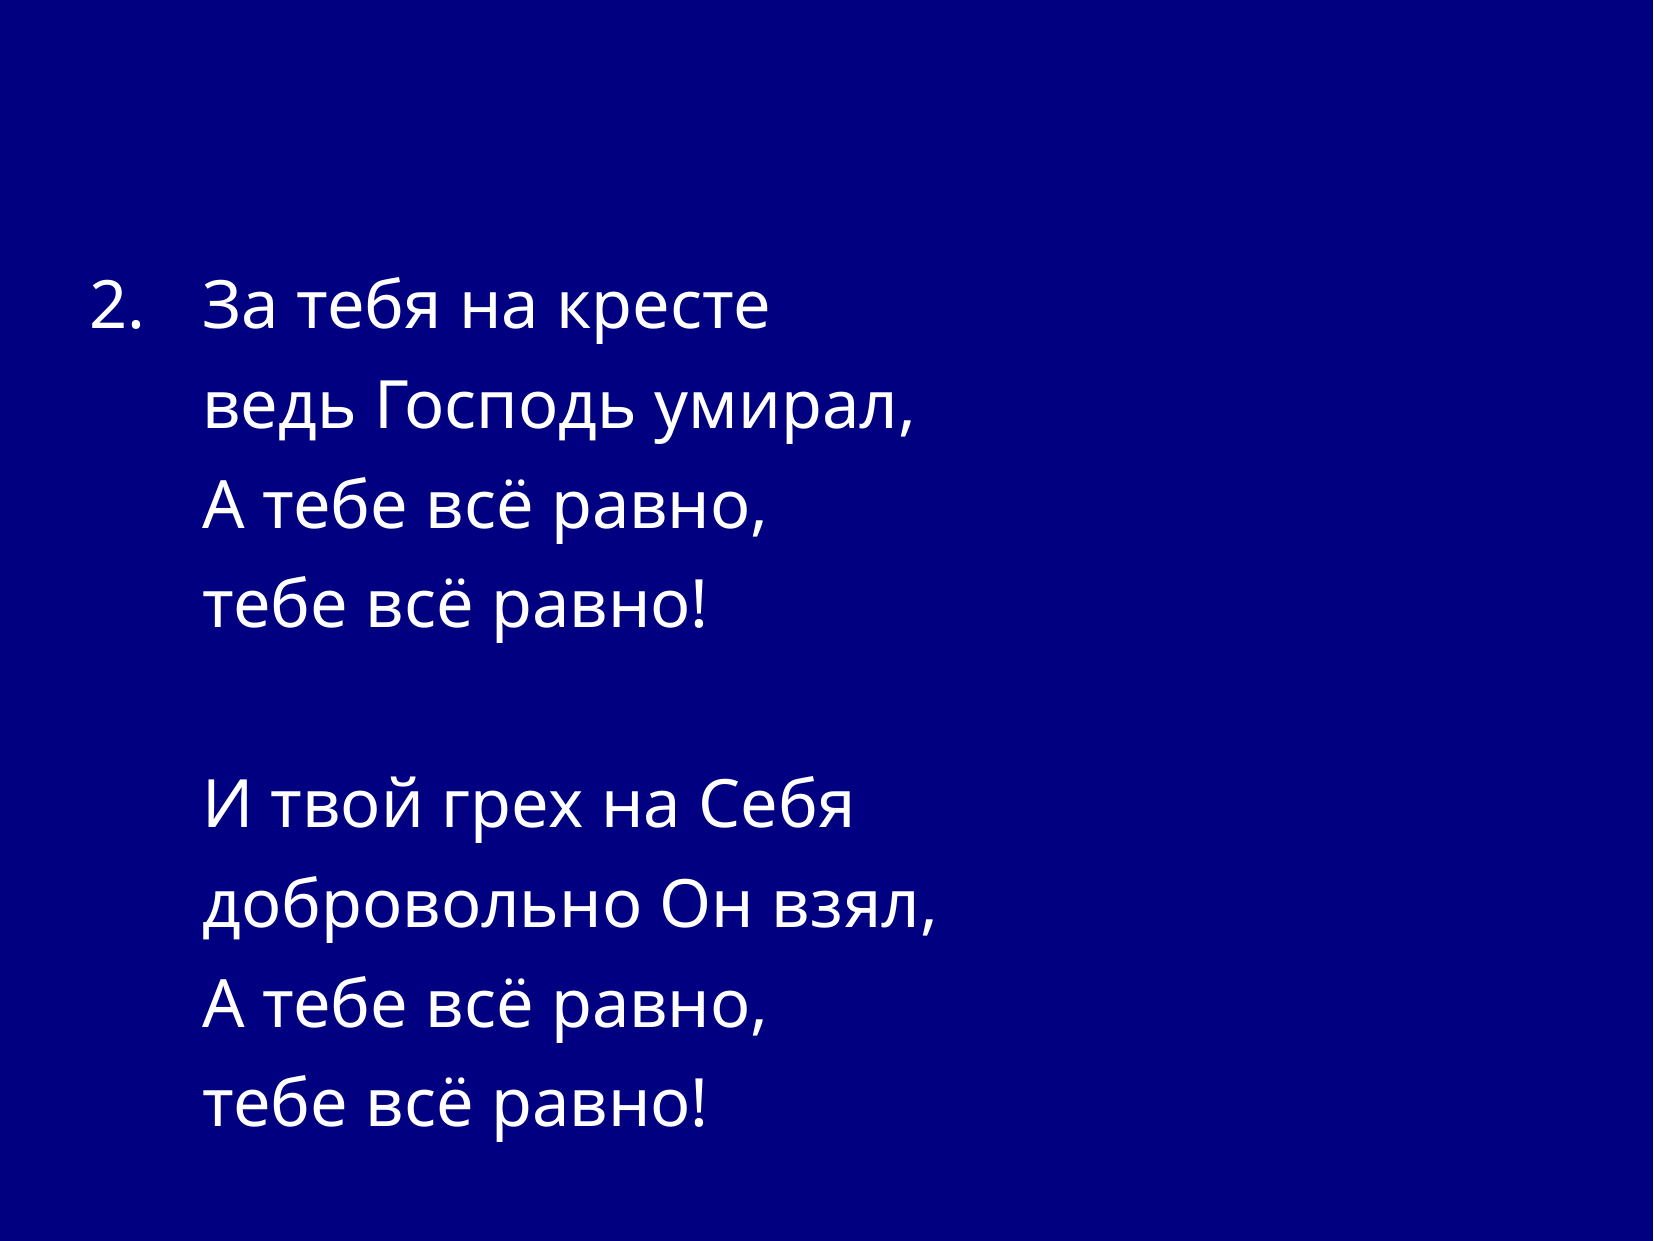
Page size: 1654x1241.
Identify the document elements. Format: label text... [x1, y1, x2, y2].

text_box 2. За тебя на кресте ведь Господь умирал, А тебе всё равно, тебе всё равно! И твой грех на Себя добровольно Он взял, А тебе всё равно, тебе всё равно! [75, 150, 1576, 1163]
